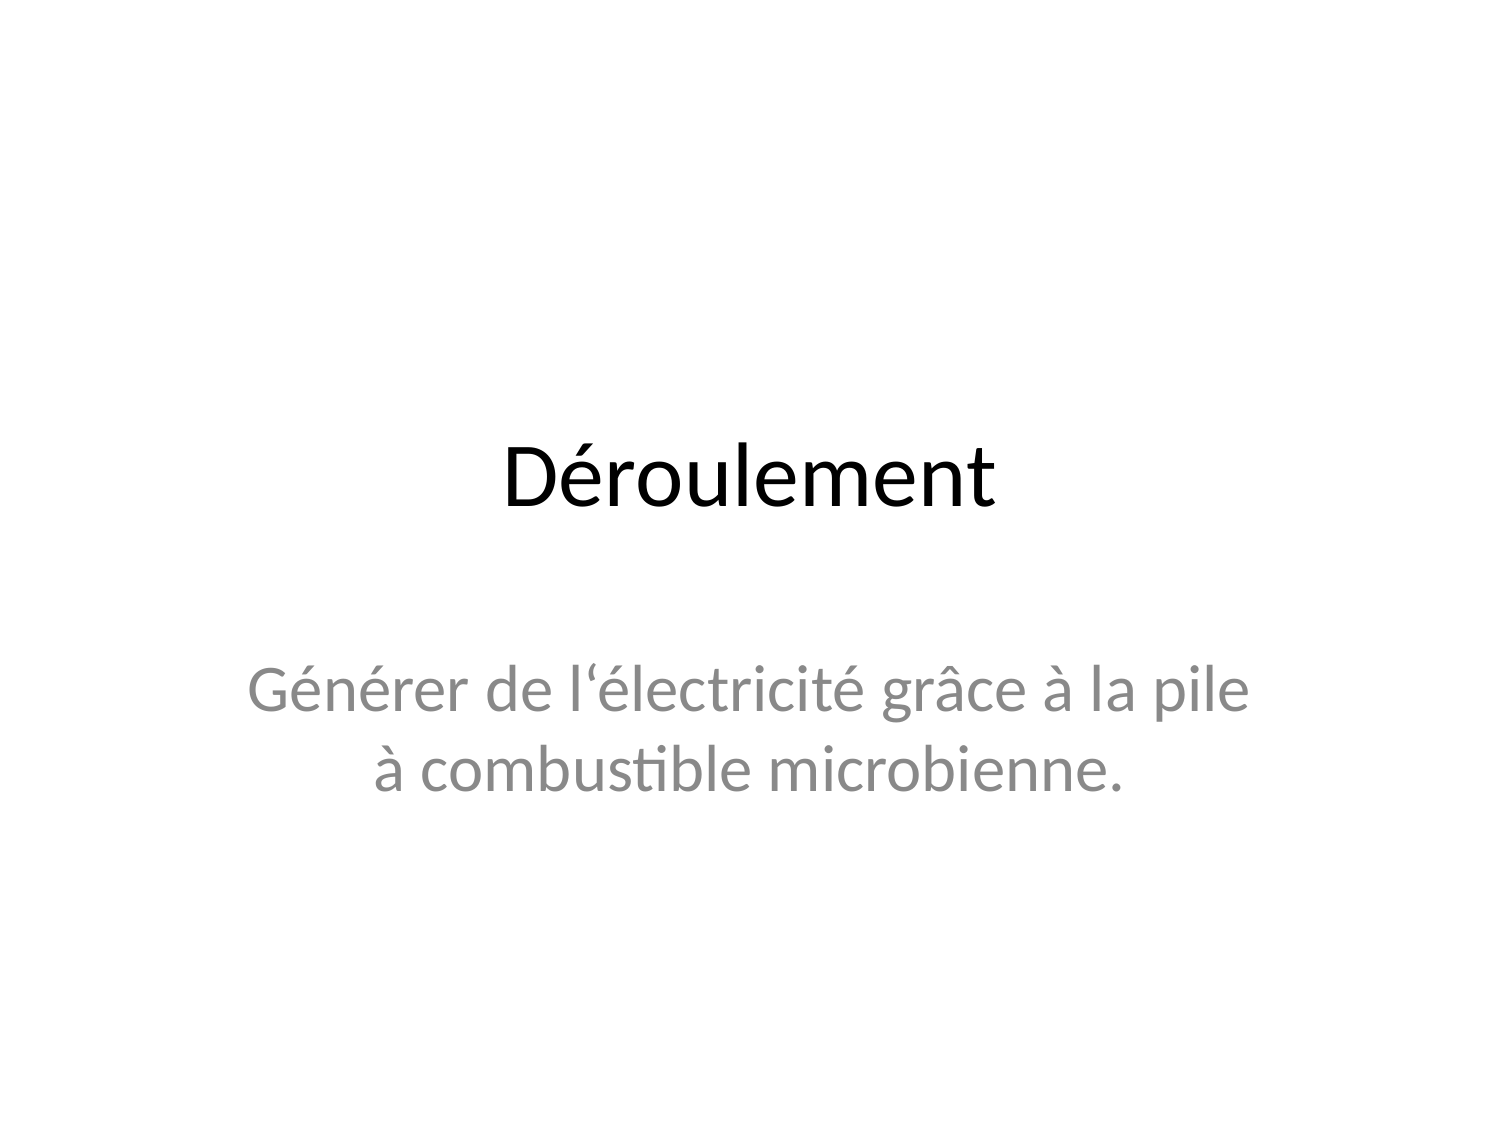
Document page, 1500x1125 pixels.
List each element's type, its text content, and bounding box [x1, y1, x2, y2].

title Déroulement [112, 349, 1388, 591]
text_box Générer de l‘électricité grâce à la pile à combustible microbienne. [225, 637, 1276, 925]
